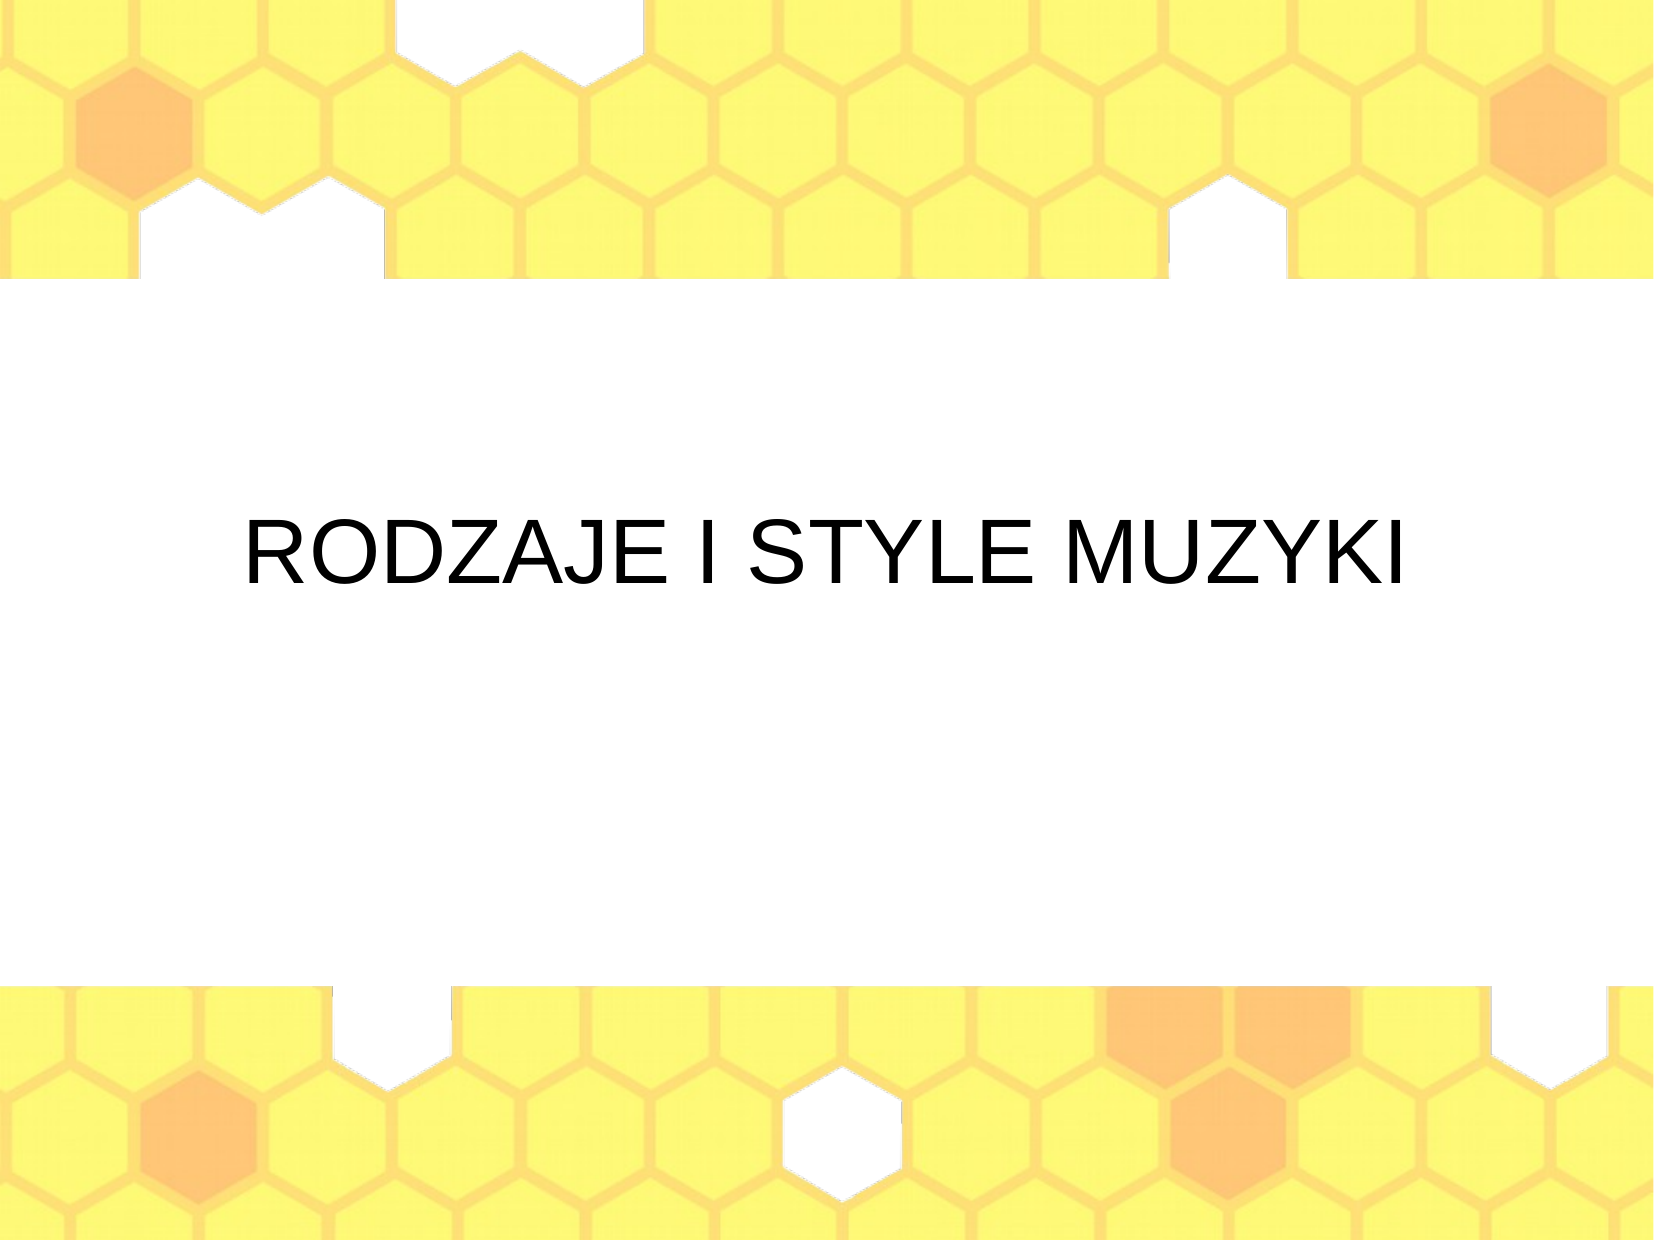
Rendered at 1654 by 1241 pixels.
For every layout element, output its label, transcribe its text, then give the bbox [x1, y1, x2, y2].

title RODZAJE I STYLE MUZYKI [82, 418, 1571, 686]
picture [0, 986, 1654, 1240]
picture [0, 0, 1654, 279]
